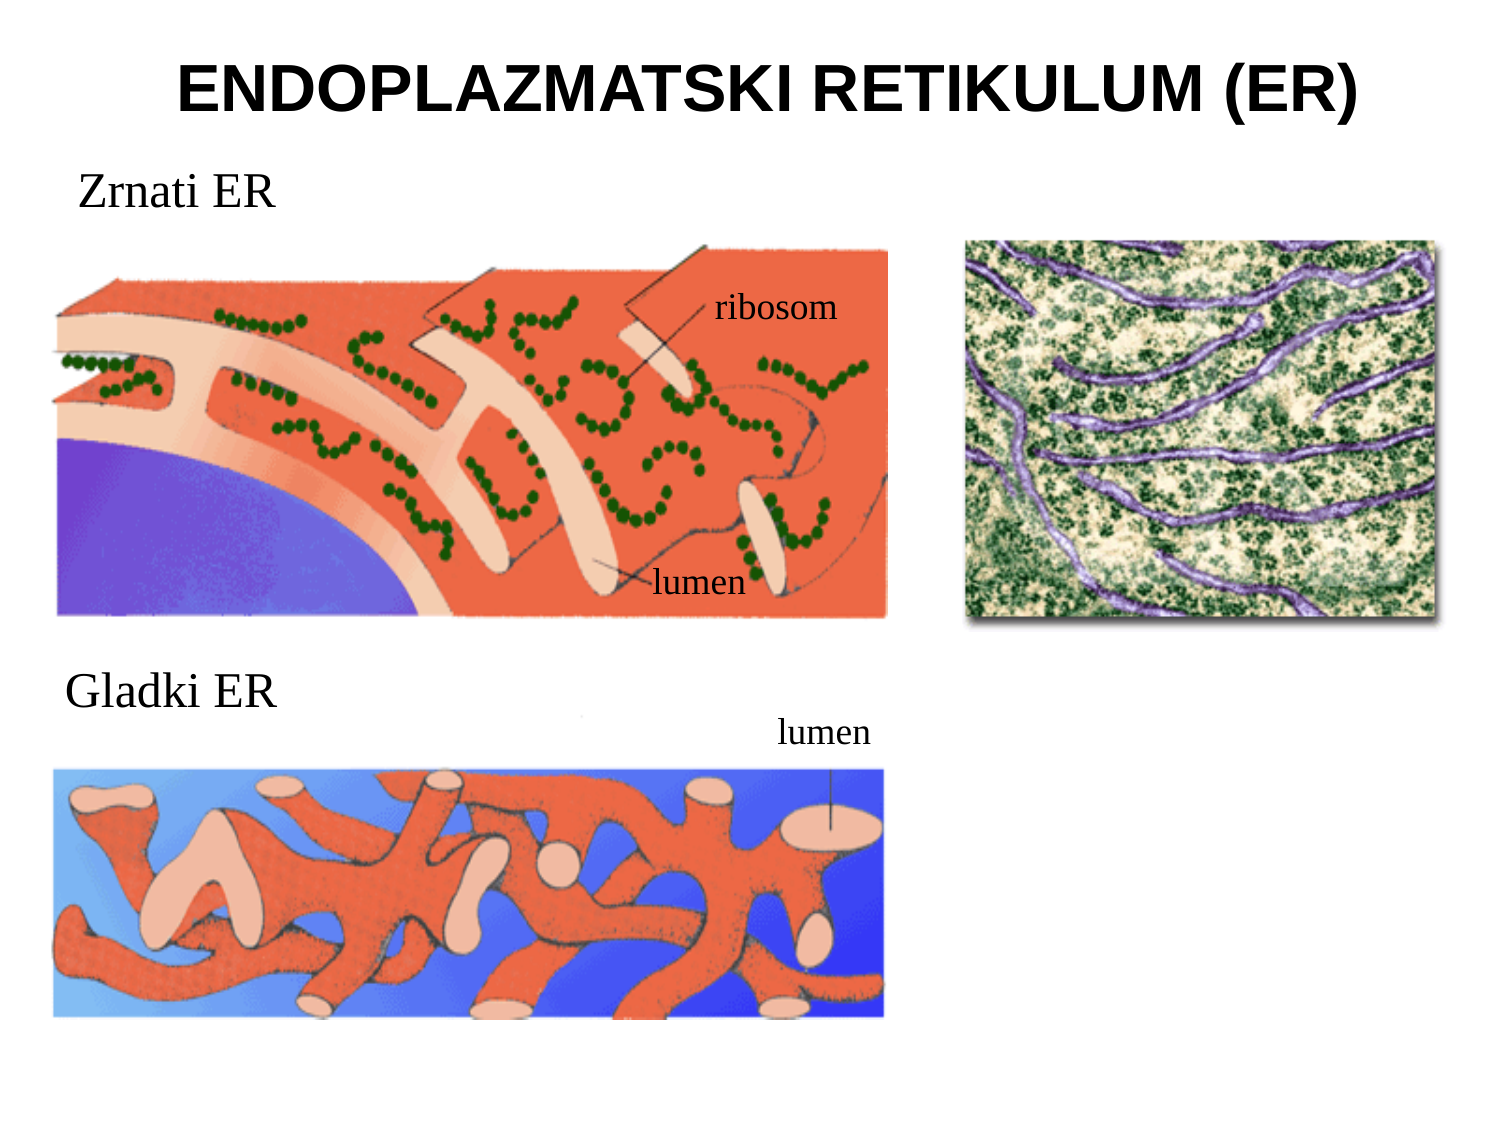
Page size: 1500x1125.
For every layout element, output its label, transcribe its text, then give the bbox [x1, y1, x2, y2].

text_box Gladki ER [50, 649, 293, 725]
text_box ribosom [700, 274, 853, 335]
text_box lumen [762, 699, 887, 760]
picture [962, 237, 1450, 632]
subtitle ENDOPLAZMATSKI RETIKULUM (ER) [99, 37, 1438, 150]
text_box Zrnati ER [62, 149, 291, 225]
text_box lumen [637, 549, 762, 610]
picture [50, 162, 888, 1020]
